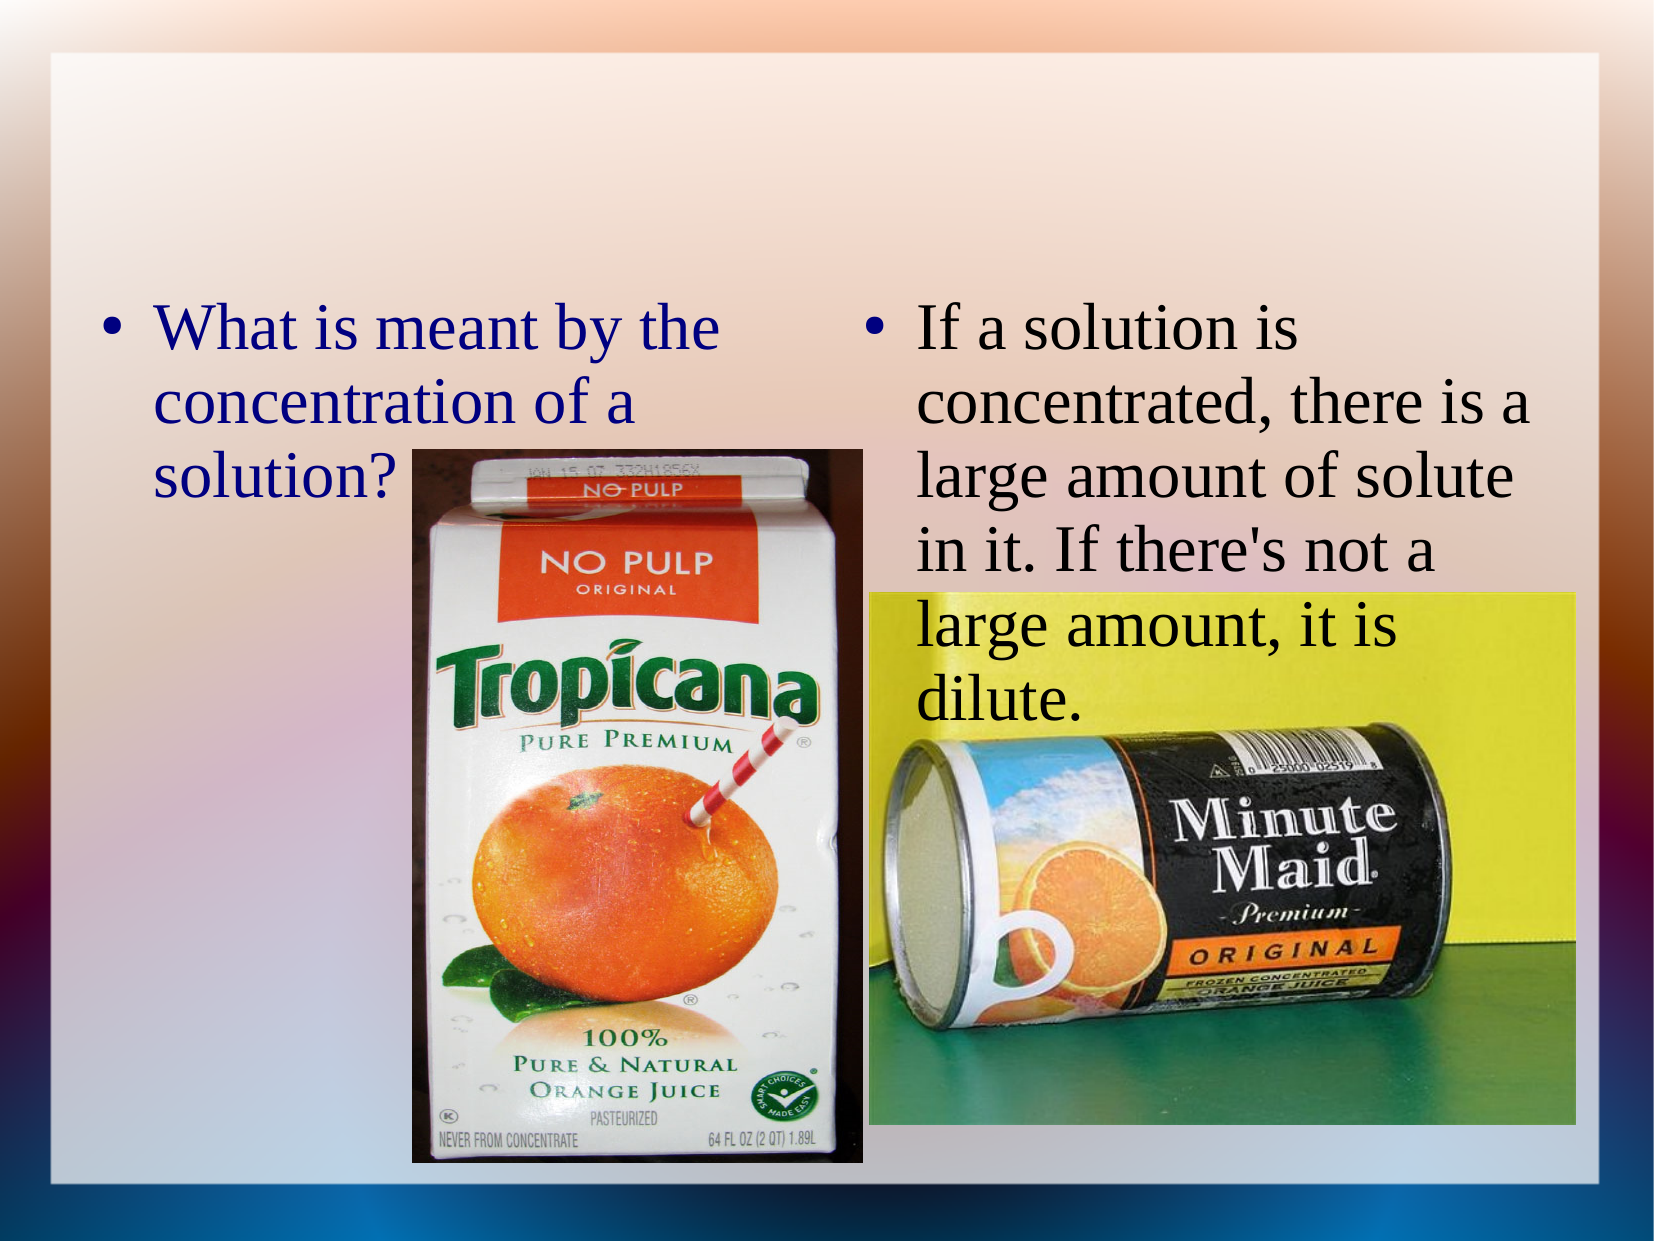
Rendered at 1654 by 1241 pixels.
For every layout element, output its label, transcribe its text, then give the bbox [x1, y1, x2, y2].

list What is meant by the concentration of a solution? [82, 290, 809, 1034]
list If a solution is concentrated, there is a large amount of solute in it. If there's not a large amount, it is dilute. [845, 290, 1572, 1034]
picture [0, 0, 1654, 1241]
